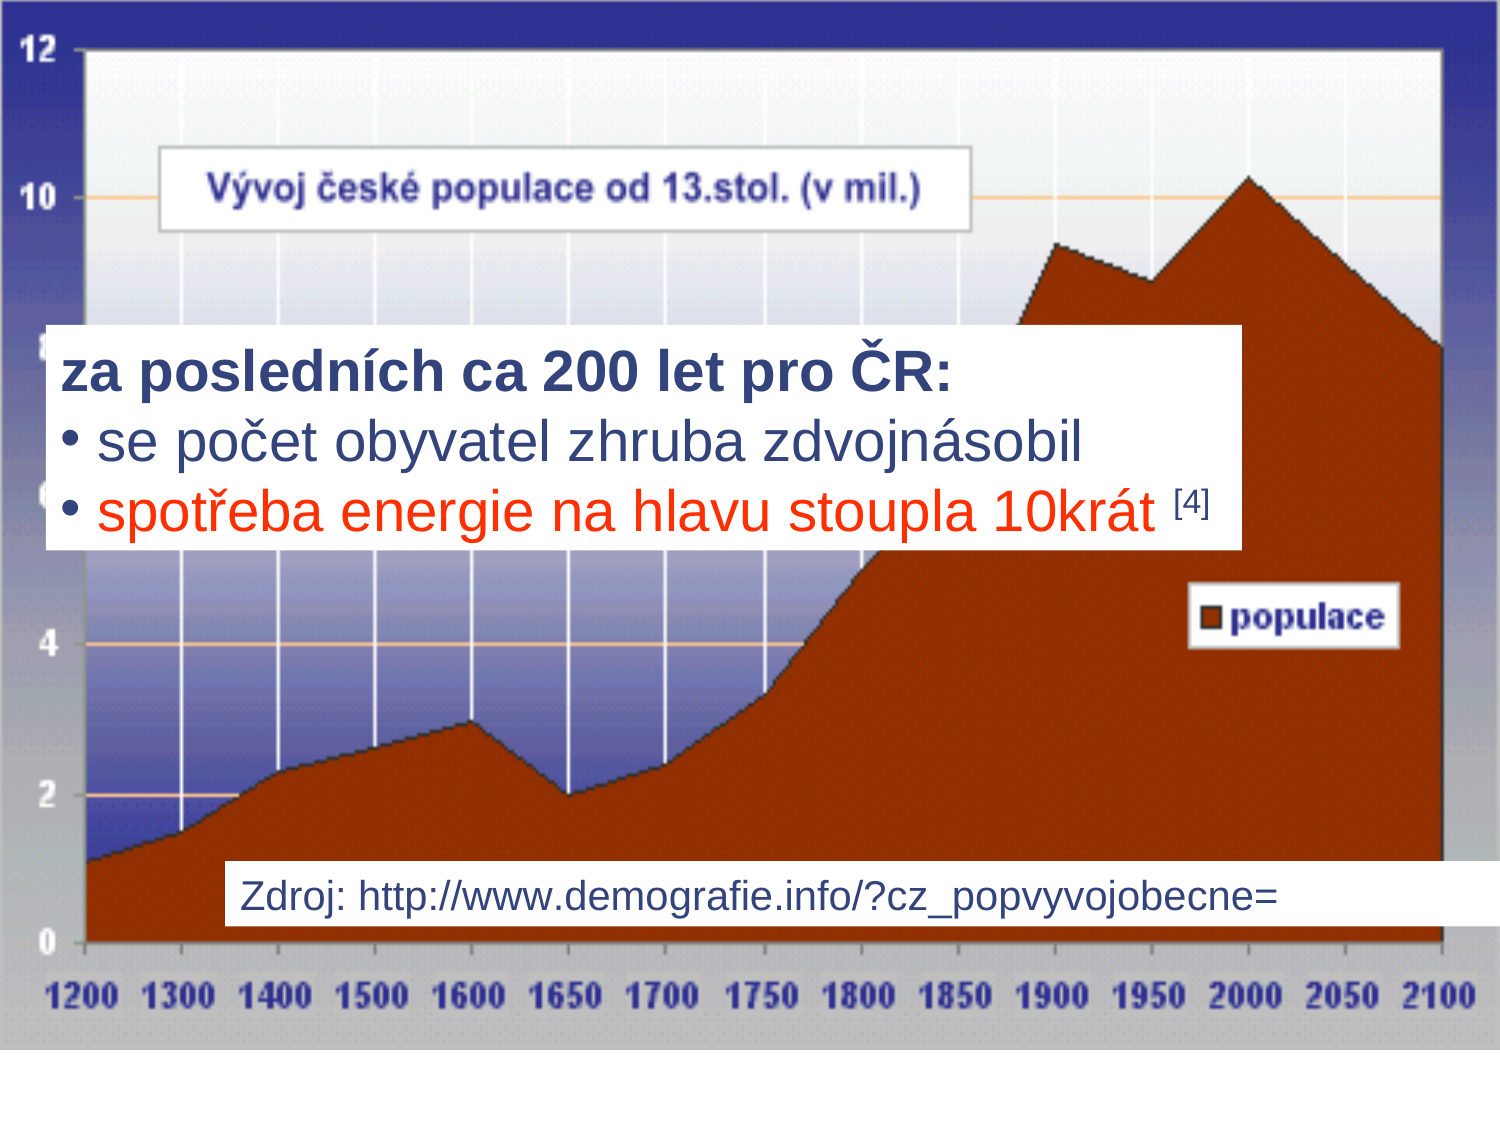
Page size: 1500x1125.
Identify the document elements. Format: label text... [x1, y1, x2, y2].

title Zdroj: http://www.demografie.info/?cz_popvyvojobecne= [225, 861, 1500, 927]
picture [0, 0, 1500, 1051]
text_box za posledních ca 200 let pro ČR: se počet obyvatel zhruba zdvojnásobil spotřeba energie na hlavu stoupla 10krát [4] [45, 324, 1242, 551]
